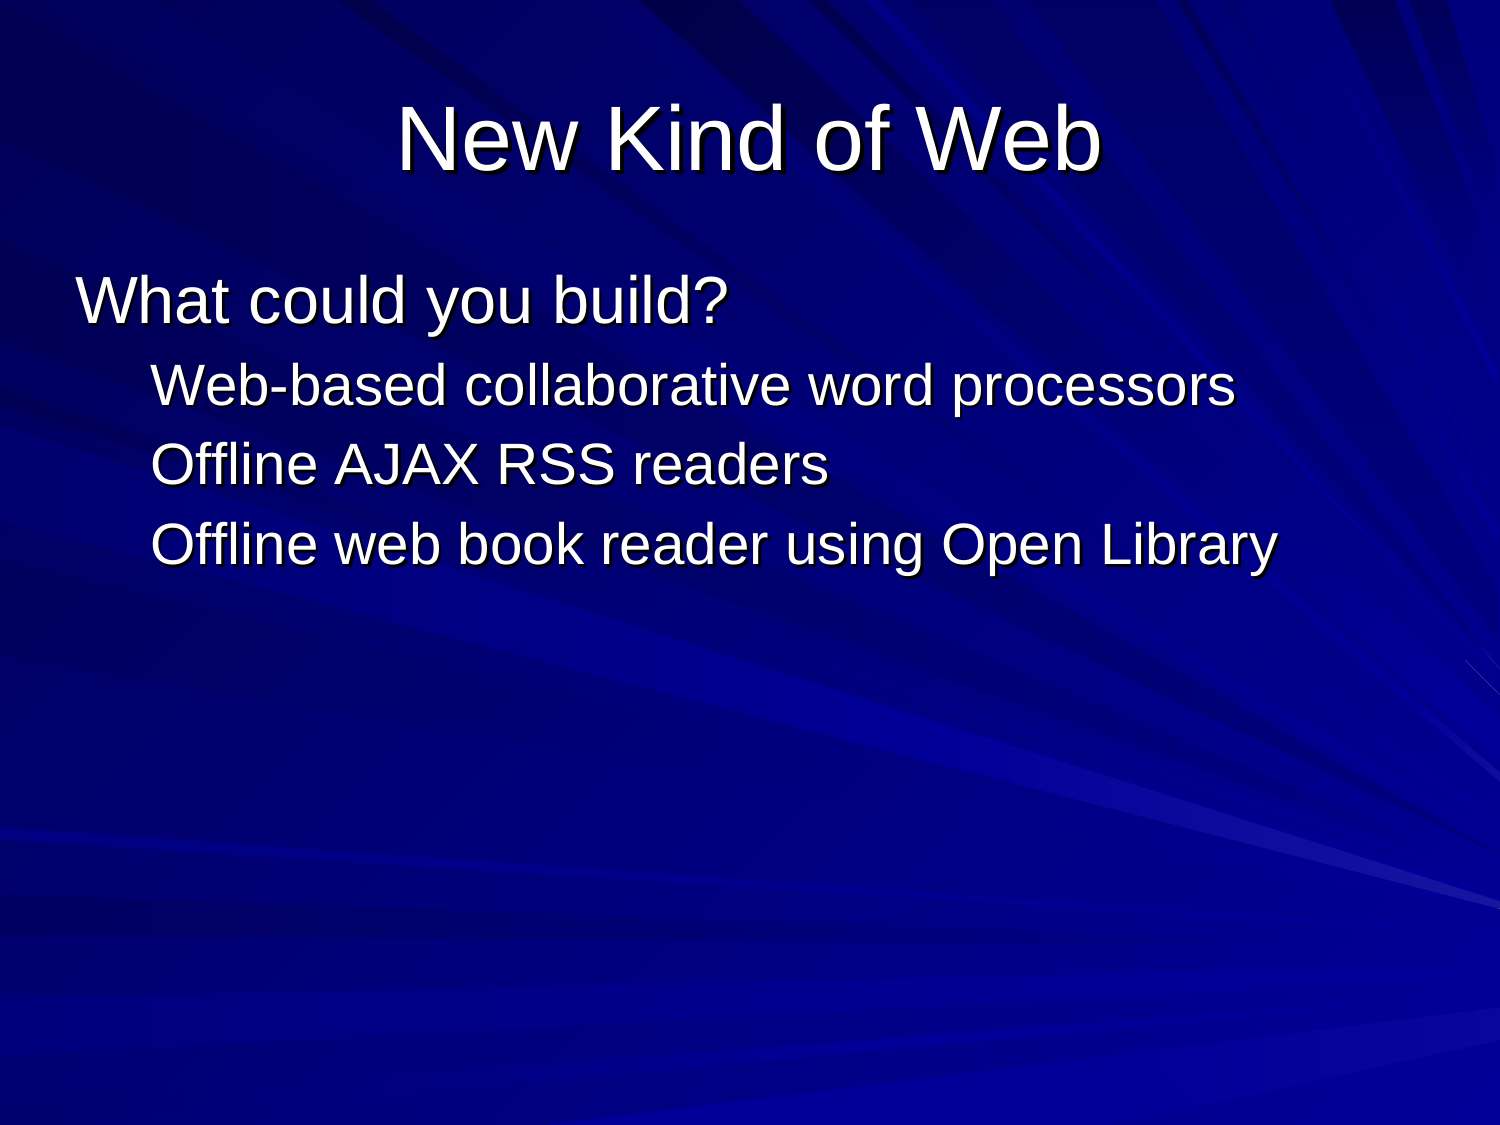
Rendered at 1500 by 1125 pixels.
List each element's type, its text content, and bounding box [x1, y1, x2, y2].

title New Kind of Web [75, 51, 1425, 226]
list What could you build? Web-based collaborative word processors Offline AJAX RSS readers Offline web book reader using Open Library [75, 263, 1425, 993]
